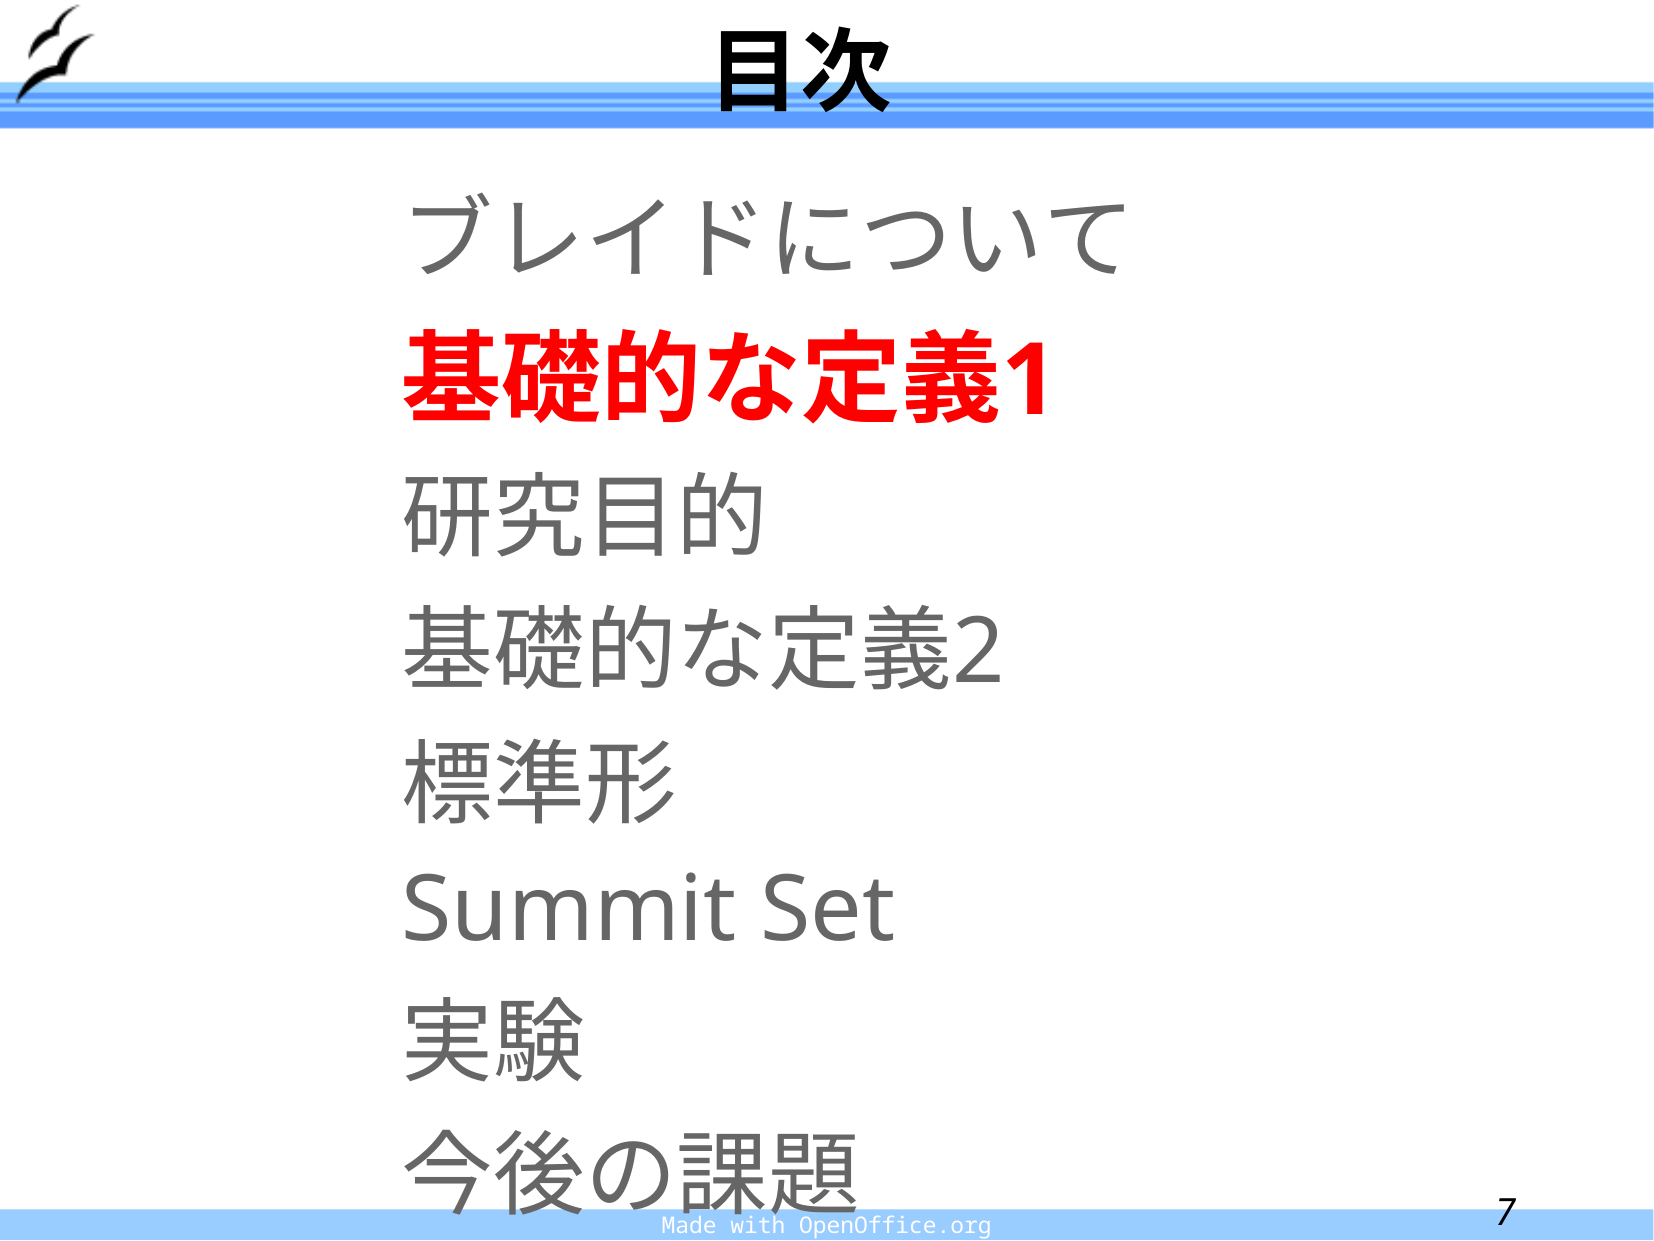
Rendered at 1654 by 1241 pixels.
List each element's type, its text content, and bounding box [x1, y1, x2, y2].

picture [0, 0, 1654, 133]
subtitle ブレイドについて 基礎的な定義1 研究目的 基礎的な定義2 標準形 Summit Set 実験 今後の課題 [401, 297, 1412, 1102]
title 目次 [94, 11, 1507, 118]
